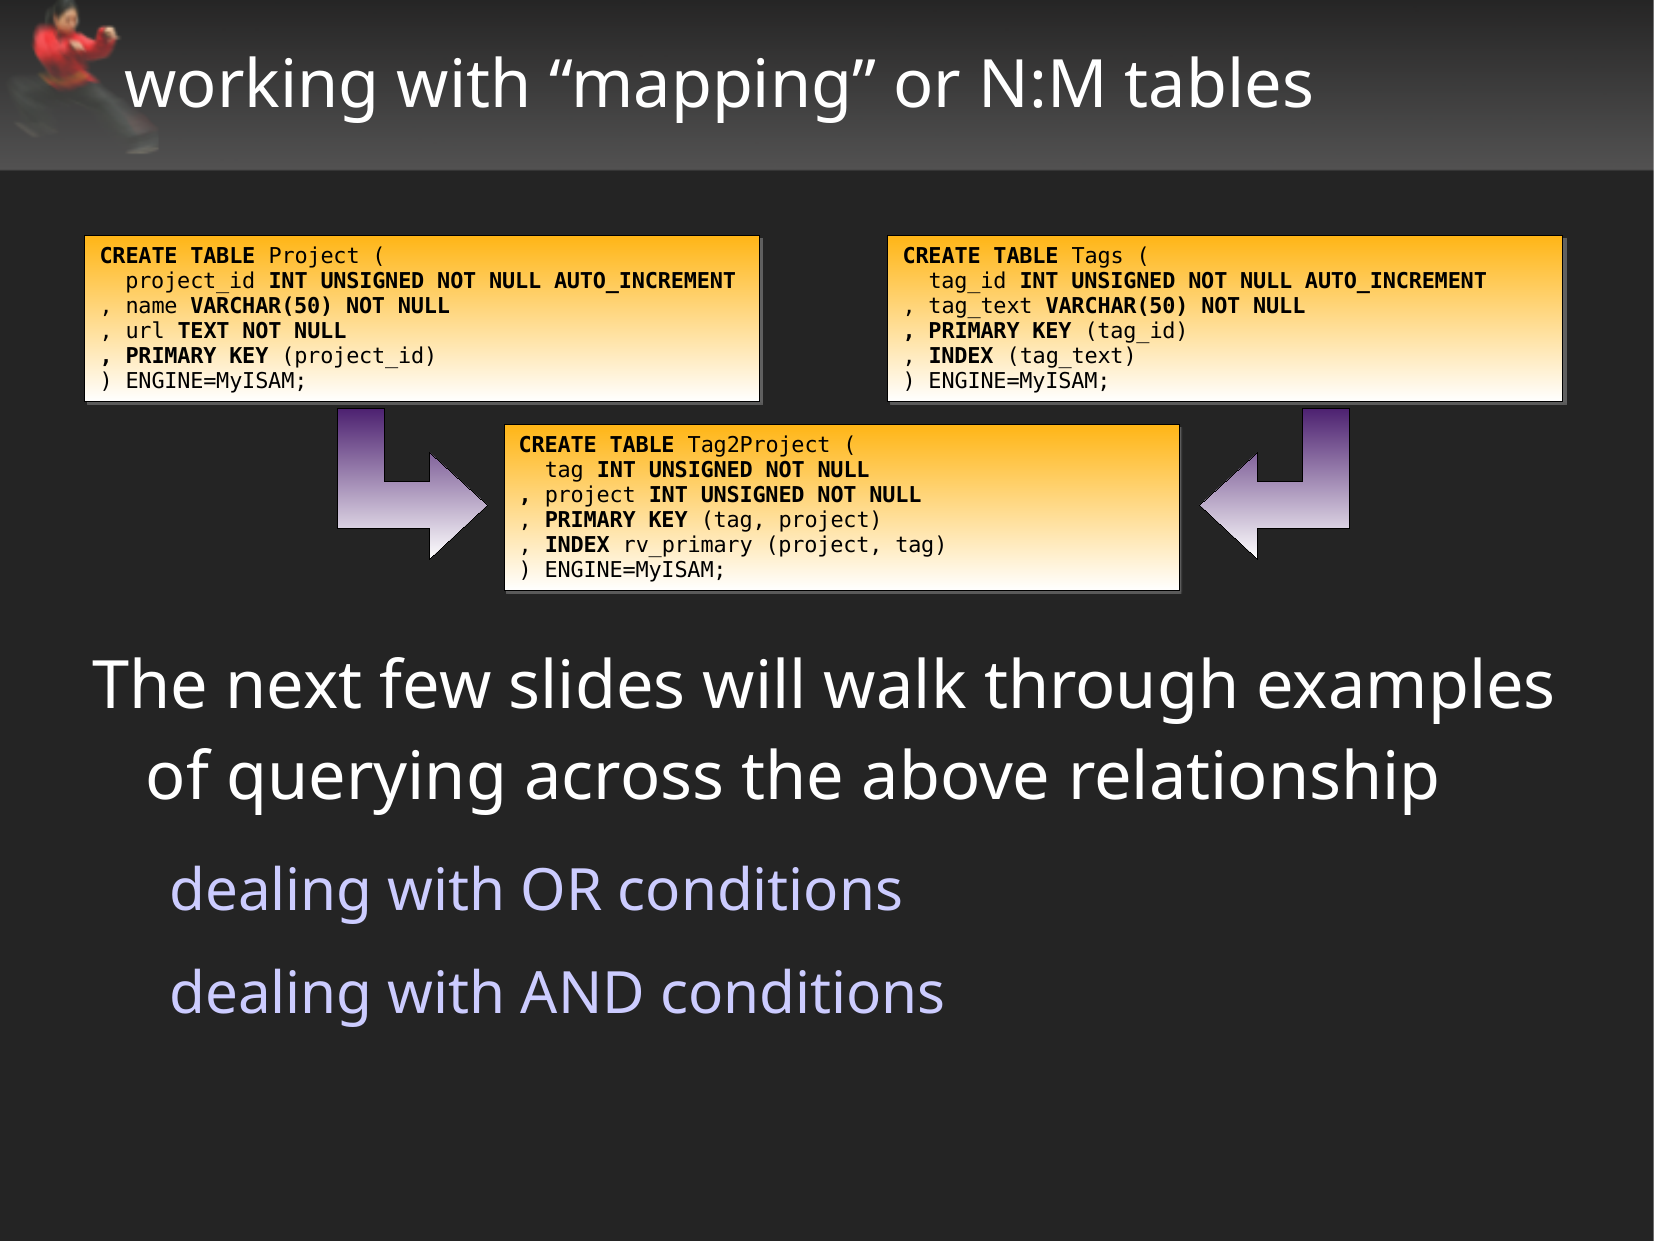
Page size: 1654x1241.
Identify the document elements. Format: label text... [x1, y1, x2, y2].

text_box [337, 408, 488, 560]
title working with “mapping” or N:M tables [124, 31, 1625, 133]
text_box [1199, 408, 1350, 560]
text_box CREATE TABLE Tag2Project ( tag INT UNSIGNED NOT NULL , project INT UNSIGNED NOT NULL , PRIMARY KEY (tag, project) , INDEX rv_primary (project, tag) ) ENGINE=MyISAM; [504, 424, 1180, 591]
picture [0, 0, 1654, 1241]
text_box CREATE TABLE Project ( project_id INT UNSIGNED NOT NULL AUTO_INCREMENT , name VARCHAR(50) NOT NULL , url TEXT NOT NULL , PRIMARY KEY (project_id) ) ENGINE=MyISAM; [84, 235, 760, 402]
list The next few slides will walk through examples of querying across the above relationship dealing with OR conditions dealing with AND conditions [75, 637, 1613, 1073]
text_box CREATE TABLE Tags ( tag_id INT UNSIGNED NOT NULL AUTO_INCREMENT , tag_text VARCHAR(50) NOT NULL , PRIMARY KEY (tag_id) , INDEX (tag_text) ) ENGINE=MyISAM; [887, 235, 1563, 402]
